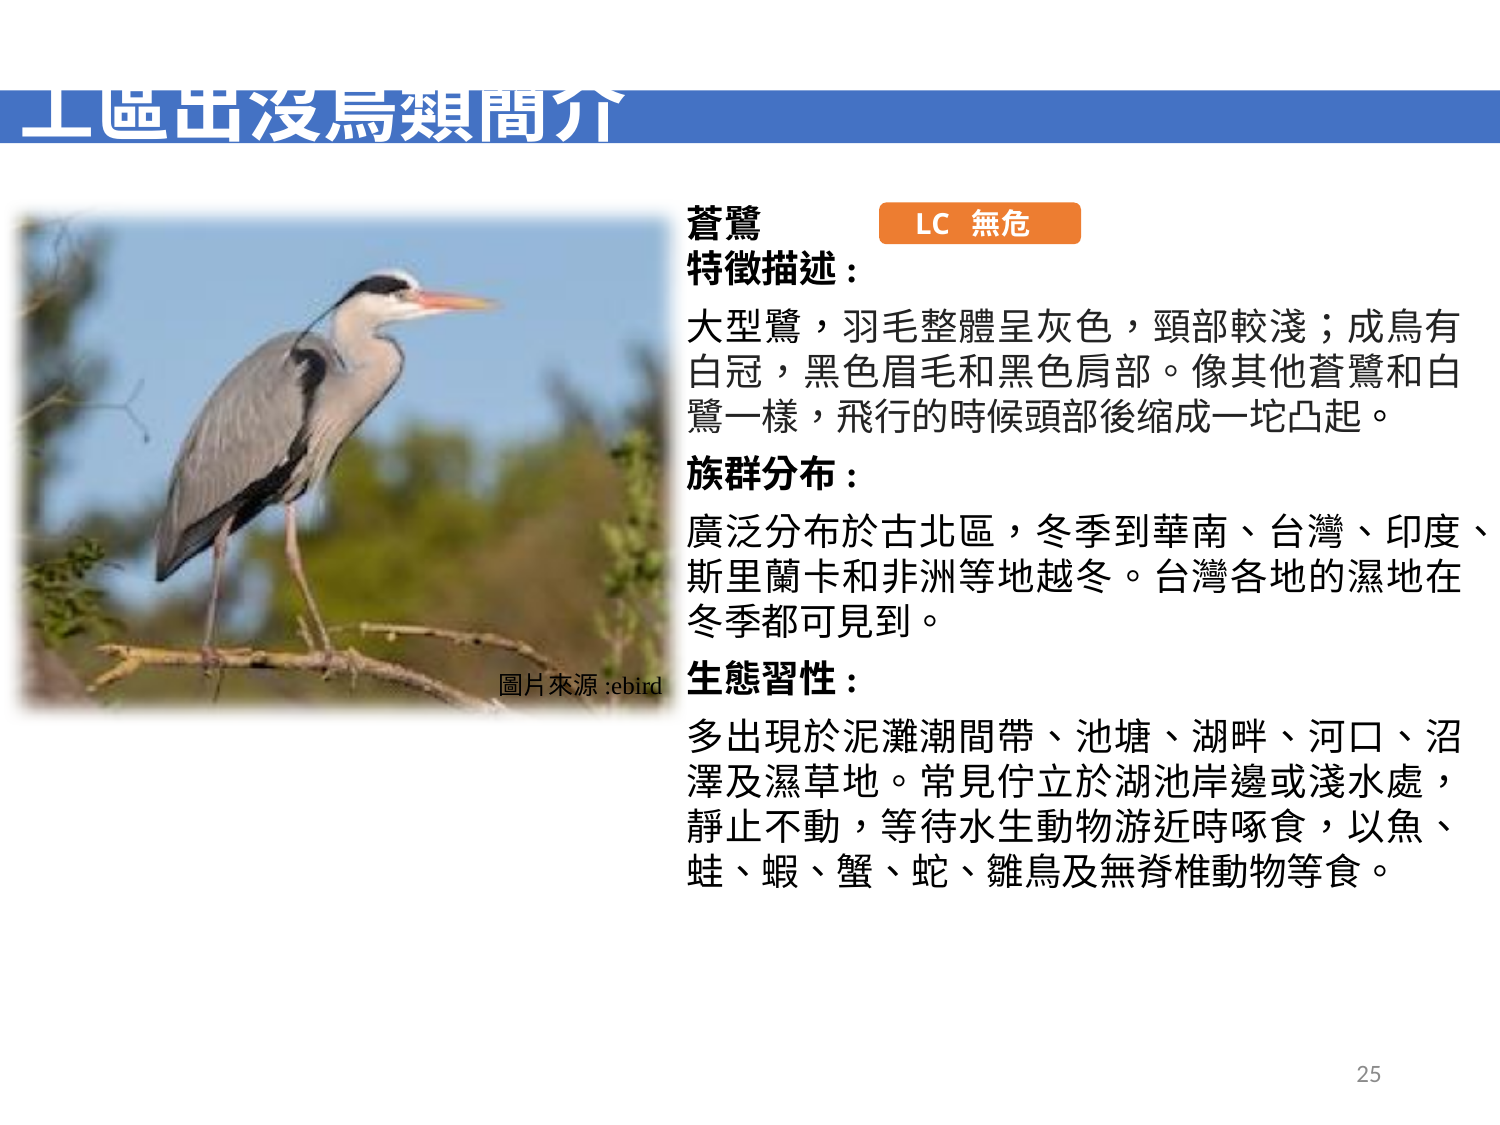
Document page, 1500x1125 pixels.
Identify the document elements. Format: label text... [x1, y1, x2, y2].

text_box [959, 90, 1500, 144]
text_box LC 無危 [879, 202, 1082, 245]
text_box 工區出沒鳥類簡介 [4, 42, 959, 185]
text_box 圖片來源:ebird [483, 662, 682, 708]
text_box 蒼鷺 特徵描述: 大型鷺，羽毛整體呈灰色，頸部較淺；成鳥有白冠，黑色眉毛和黑色肩部。像其他蒼鷺和白鷺一樣，飛行的時候頭部後缩成一坨凸起。 族群分布: 廣泛分布於古北區，冬季到華南、台灣、印度、斯里蘭卡和非洲等地越冬。台灣各地的濕地在冬季都可見到。 生態習性: 多出現於泥灘潮間帶、池塘、湖畔、河口、沼澤及濕草地。常見佇立於湖池岸邊或淺水處，靜止不動，等待水生動物游近時啄食，以魚、蛙、蝦、蟹、蛇、雛鳥及無脊椎動物等食。 [671, 192, 1478, 901]
text_box [0, 90, 4, 144]
picture [4, 199, 687, 732]
